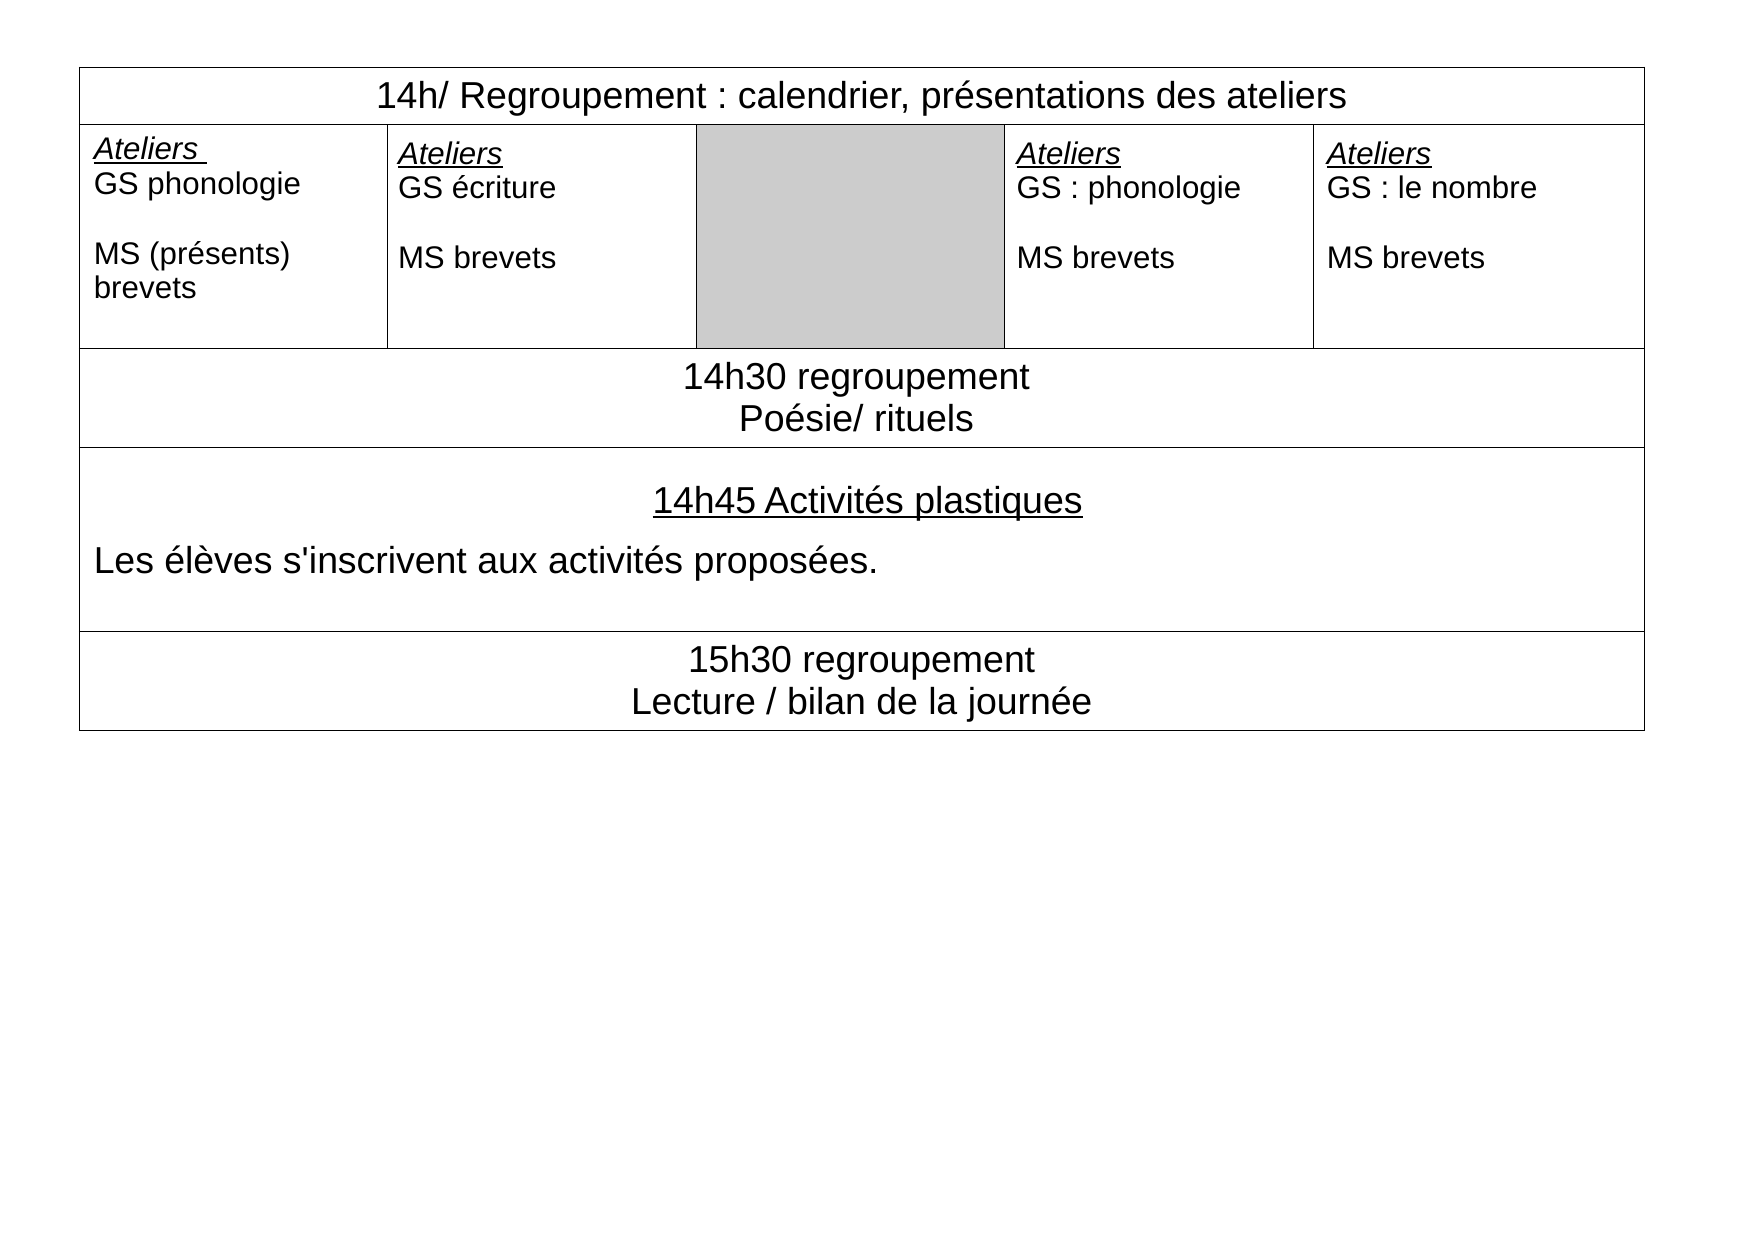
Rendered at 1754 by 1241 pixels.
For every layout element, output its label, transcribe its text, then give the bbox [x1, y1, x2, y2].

text_box Ateliers GS écriture MS brevets [383, 128, 1001, 352]
text_box Ateliers GS : le nombre MS brevets [1312, 128, 1754, 352]
table_cell Ateliers GS phonologie MS (présents) brevets [80, 125, 387, 348]
table_cell 15h30 regroupement Lecture / bilan de la journée [80, 632, 1644, 730]
text_box Ateliers GS : phonologie MS brevets [1001, 128, 1312, 352]
table_cell Les élèves s'inscrivent aux activités proposées. [80, 448, 1644, 631]
table_cell 14h30 regroupement Poésie/ rituels [80, 349, 1644, 447]
text_box [86, 450, 756, 674]
text_box 14h45 Activités plastiques [637, 472, 1109, 530]
table_header 14h/ Regroupement : calendrier, présentations des ateliers [80, 68, 1644, 124]
